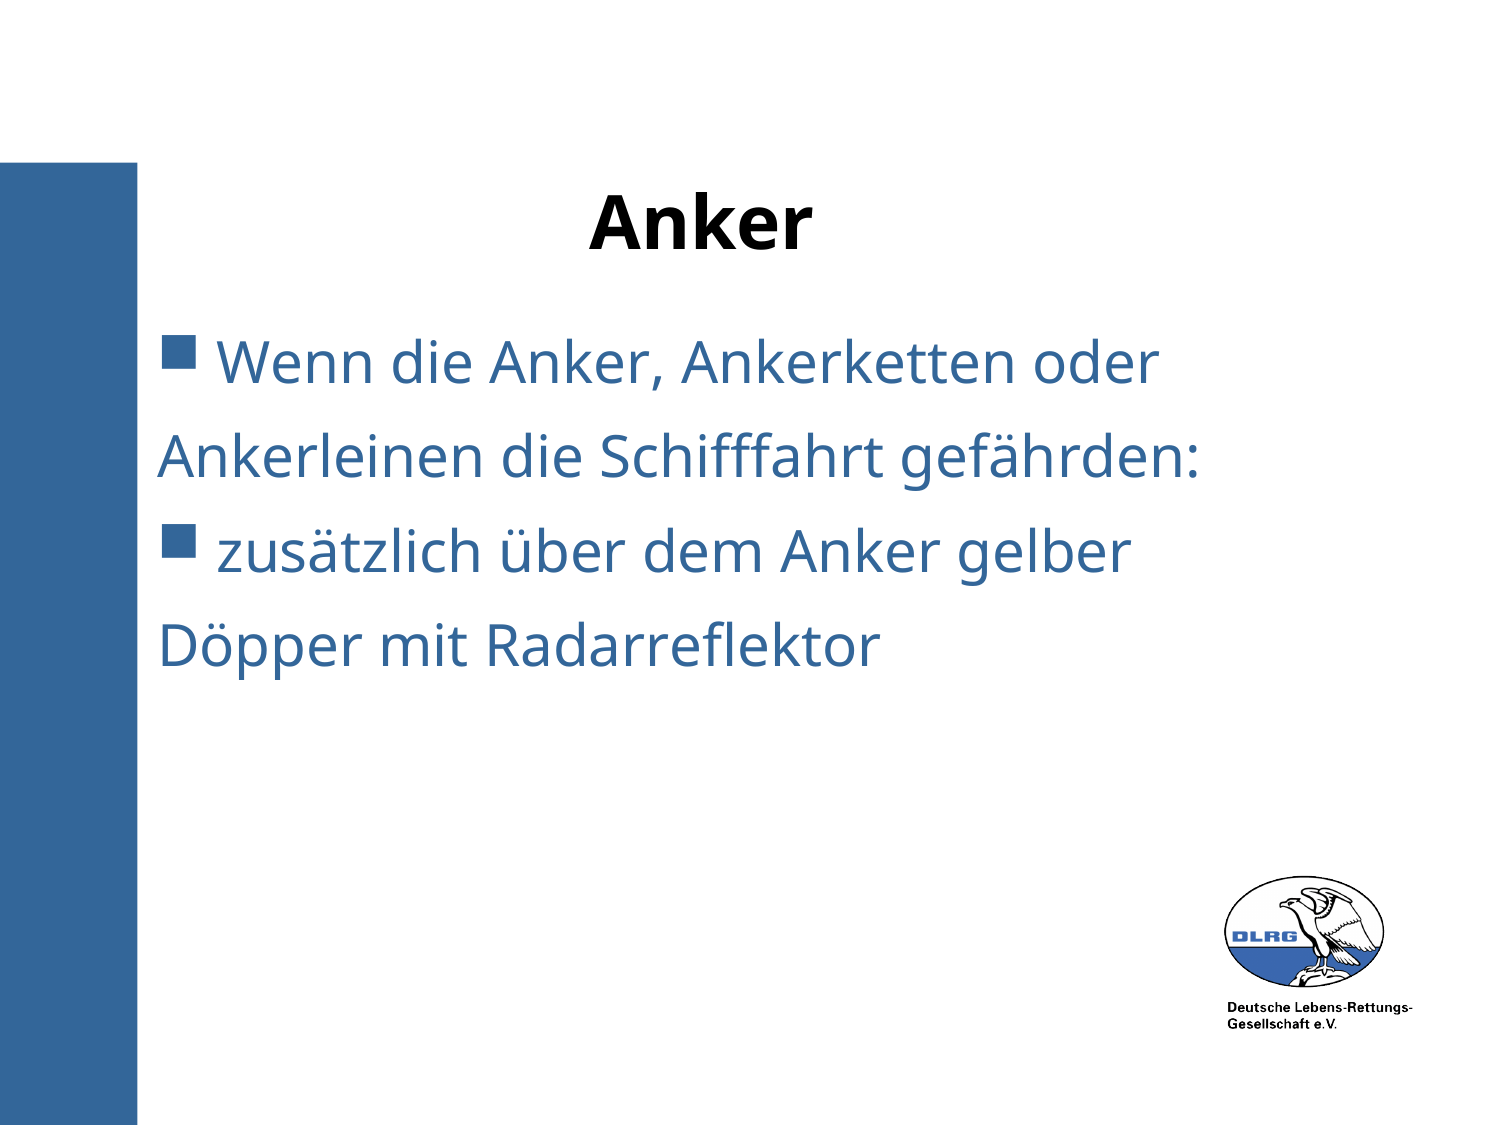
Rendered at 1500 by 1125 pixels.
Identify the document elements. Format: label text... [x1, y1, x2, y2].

title [365, 112, 1450, 276]
picture [1224, 882, 1413, 1030]
text_box Wenn die Anker, Ankerketten oder Ankerleinen die Schifffahrt gefährden: zusätzlich über dem Anker gelber Döpper mit Radarreflektor [142, 292, 1471, 882]
